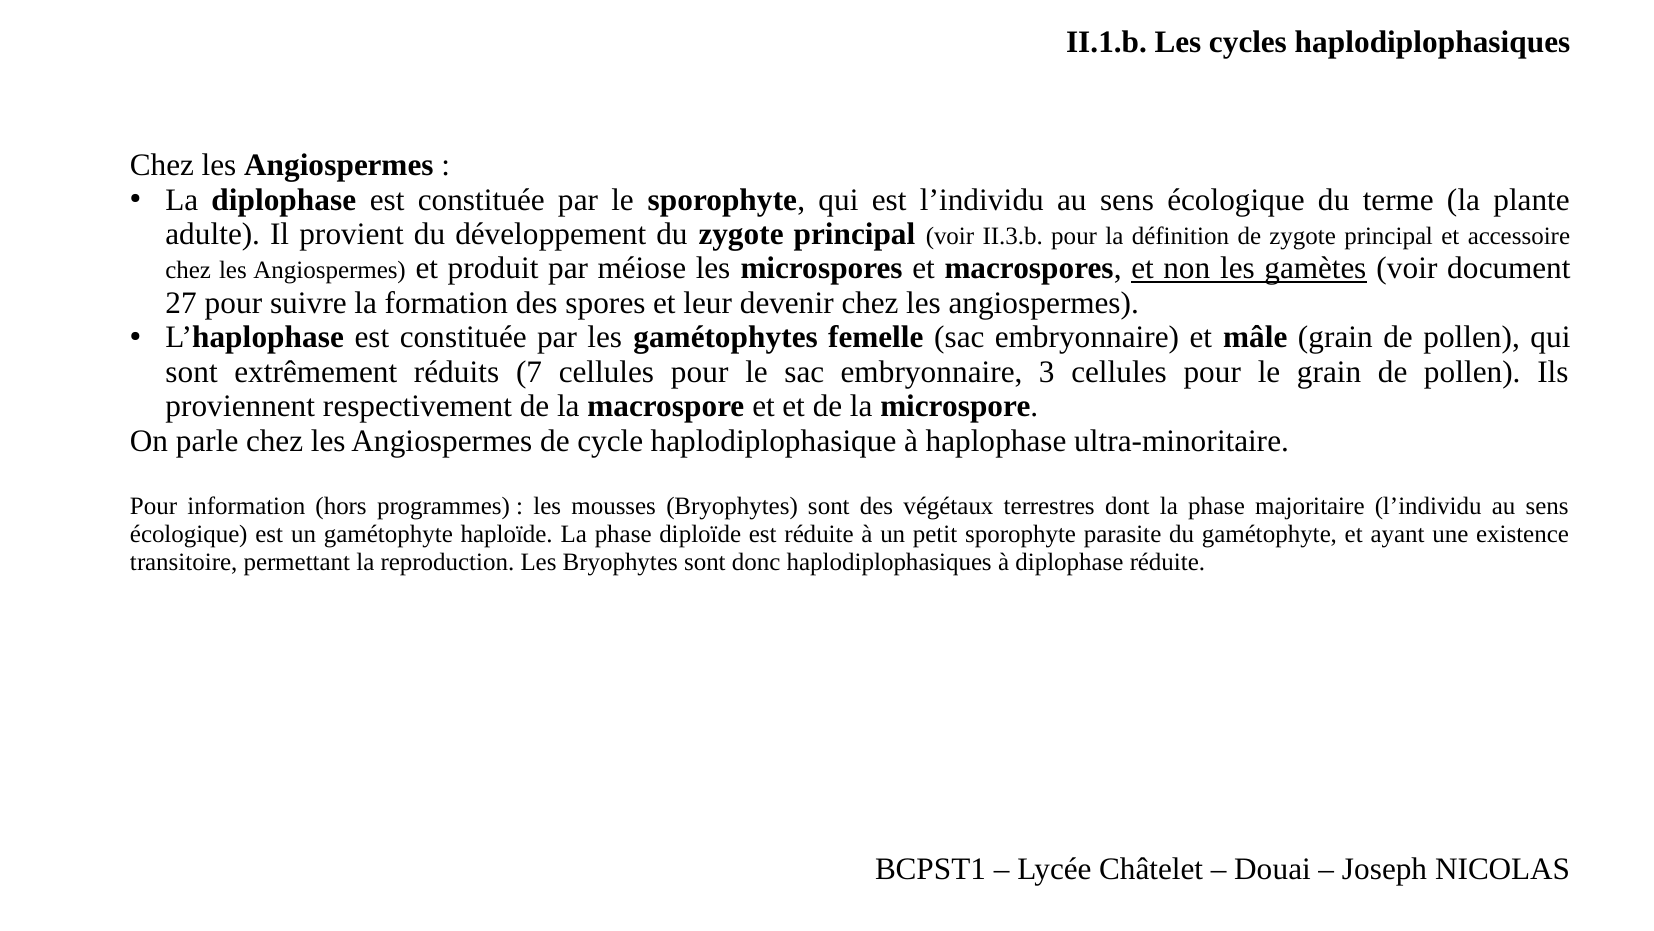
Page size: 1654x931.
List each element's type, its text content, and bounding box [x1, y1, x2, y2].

text_box II.1.b. Les cycles haplodiplophasiques [165, 5, 1572, 78]
text_box BCPST1 – Lycée Châtelet – Douai – Joseph NICOLAS [637, 867, 1571, 905]
text_box Chez les Angiospermes : La diplophase est constituée par le sporophyte, qui est l’individu au sens écologique du terme (la plante adulte). Il provient du développement du zygote principal (voir II.3.b. pour la définition de zygote principal et accessoire chez les Angiospermes) et produit par méiose les microspores et macrospores, et non les gamètes (voir document 27 pour suivre la formation des spores et leur devenir chez les angiospermes). L’haplophase est constituée par les gamétophytes femelle (sac embryonnaire) et mâle (grain de pollen), qui sont extrêmement réduits (7 cellules pour le sac embryonnaire, 3 cellules pour le grain de pollen). Ils proviennent respectivement de la macrospore et et de la microspore. On parle chez les Angiospermes de cycle haplodiplophasique à haplophase ultra-minoritaire. Pour information (hors programmes) : les mousses (Bryophytes) sont des végétaux terrestres dont la phase majoritaire (l’individu au sens écologique) est un gamétophyte haploïde. La phase diploïde est réduite à un petit sporophyte parasite du gamétophyte, et ayant une existence transitoire, permettant la reproduction. Les Bryophytes sont donc haplodiplophasiques à diplophase réduite. [129, 147, 1571, 867]
